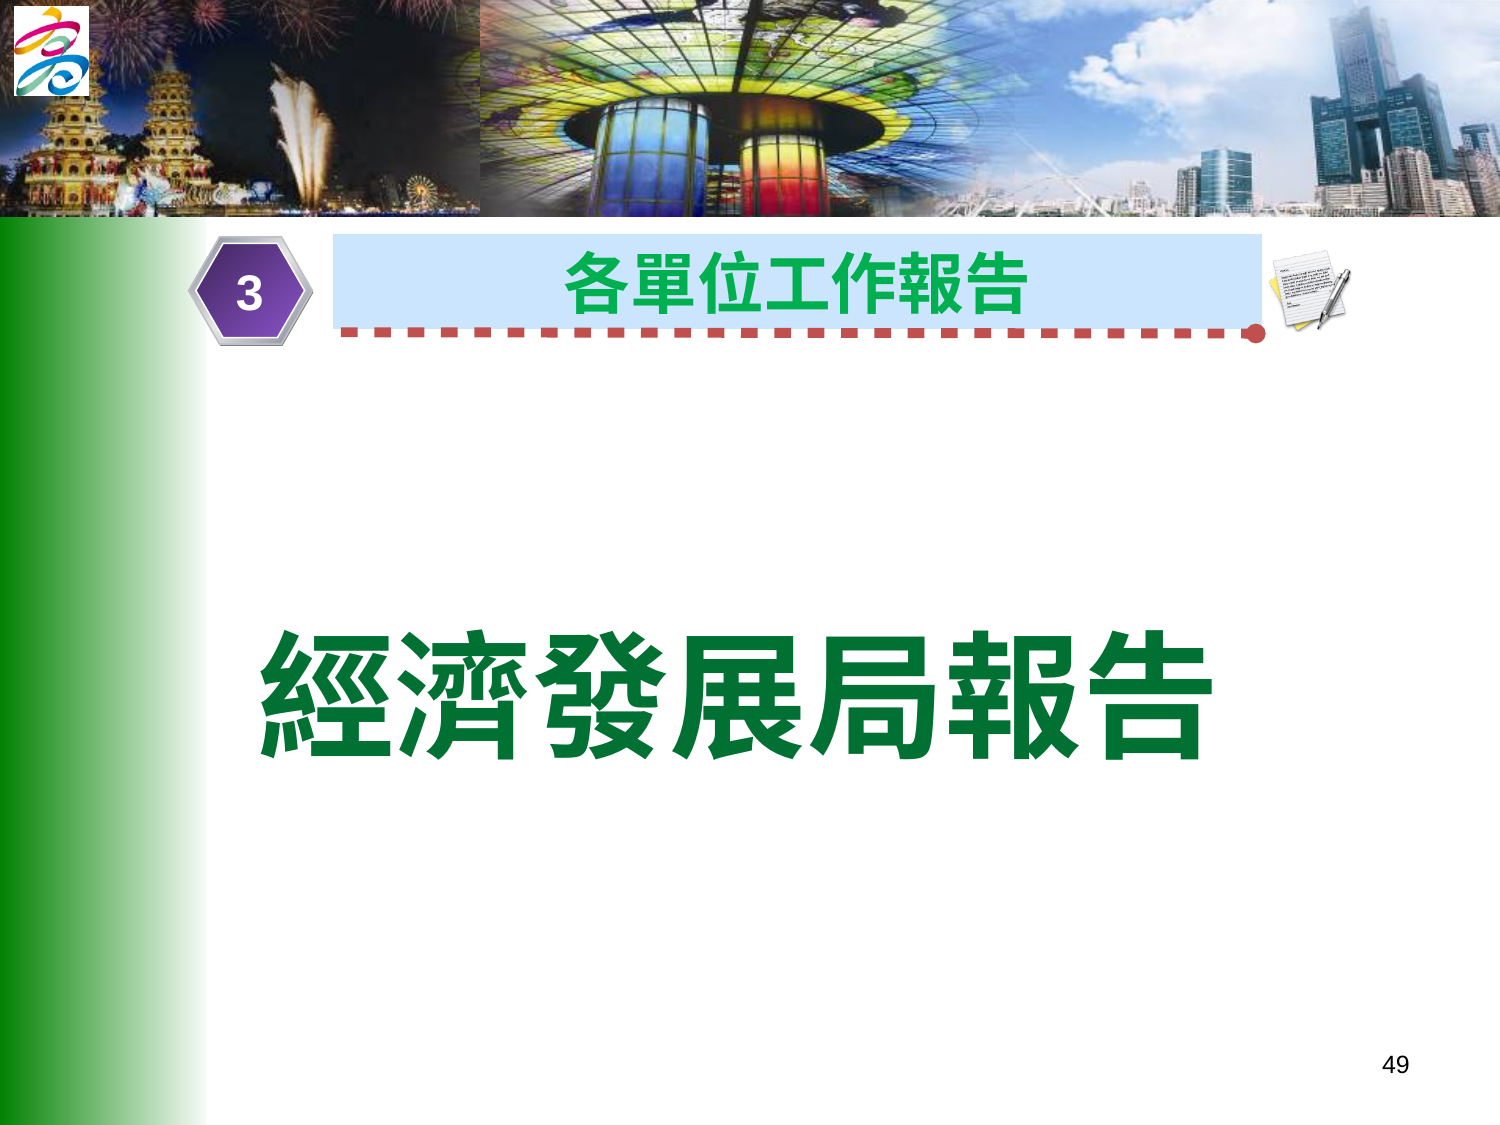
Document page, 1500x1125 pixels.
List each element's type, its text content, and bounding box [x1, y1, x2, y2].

text_box 各單位工作報告 [333, 234, 1263, 329]
title 經濟發展局報告 [88, 385, 1388, 1000]
text_box [188, 236, 314, 346]
slide_number <編號> [1352, 1024, 1425, 1103]
picture [1268, 249, 1352, 333]
picture [0, 0, 1500, 217]
text_box 3 [220, 253, 279, 328]
